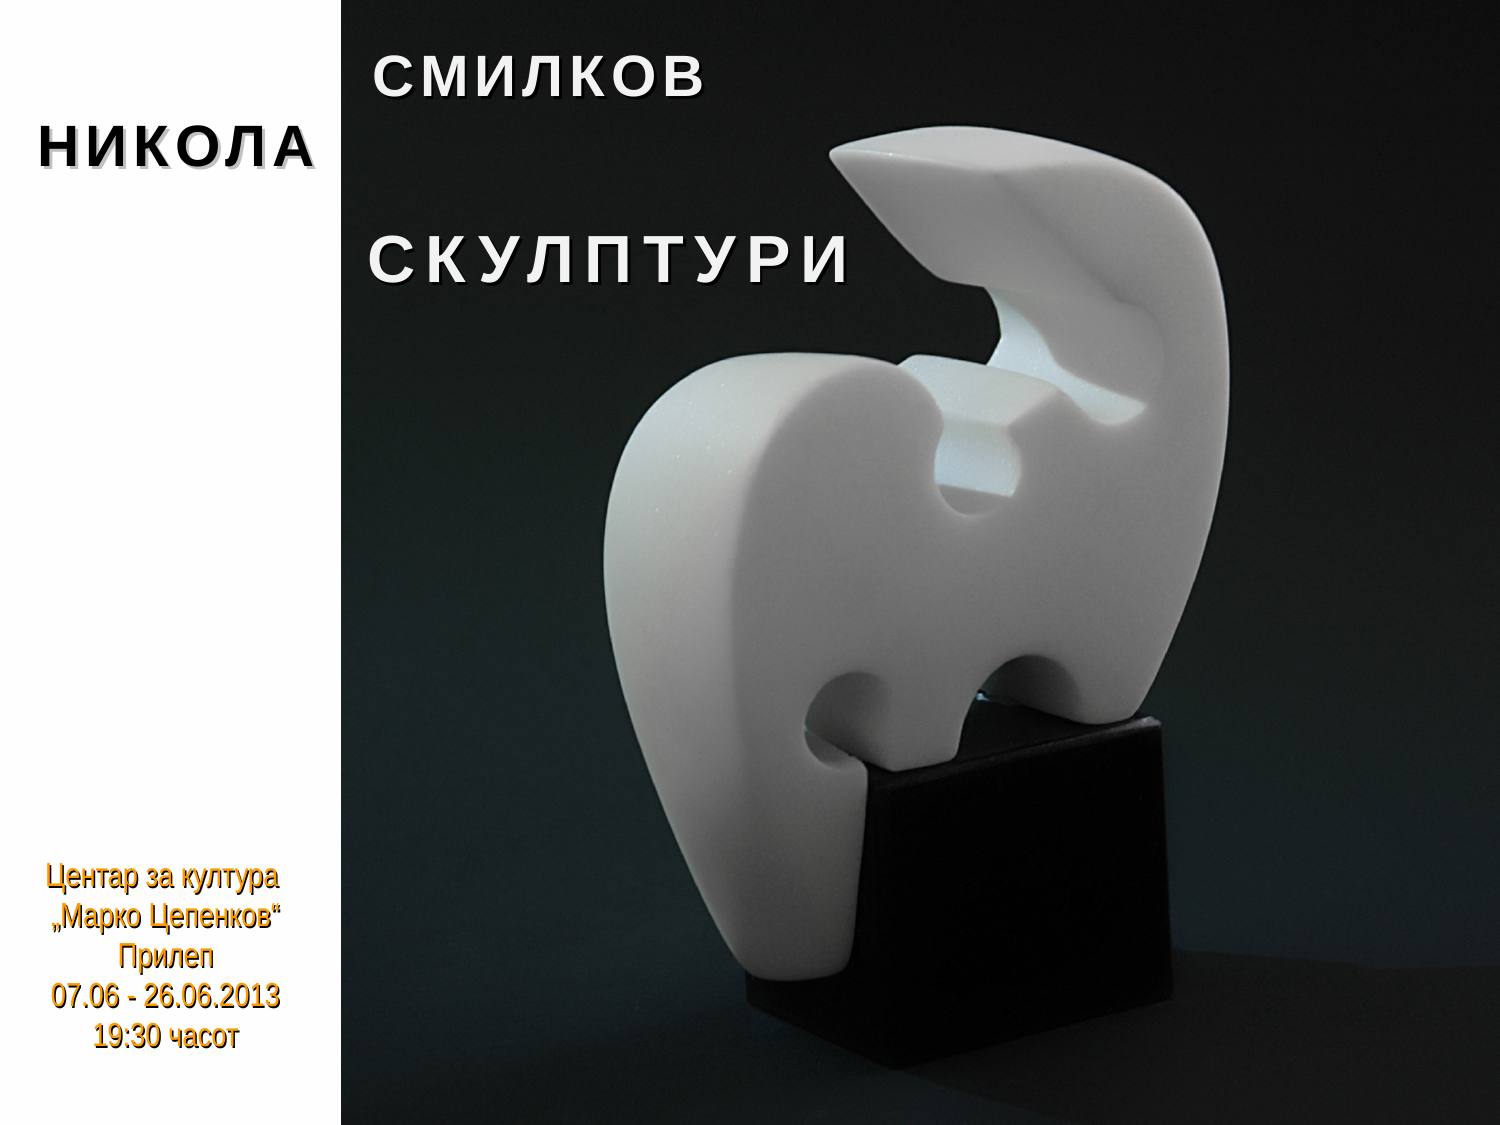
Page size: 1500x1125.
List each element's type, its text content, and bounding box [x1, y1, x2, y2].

text_box Центар за култура „Марко Цепенков“ Прилеп 07.06 - 26.06.2013 19:30 часот [0, 846, 346, 1063]
text_box СМИЛКОВ НИКОЛА [0, 31, 952, 259]
picture [341, 0, 1500, 1125]
text_box скулптури [242, 208, 975, 303]
